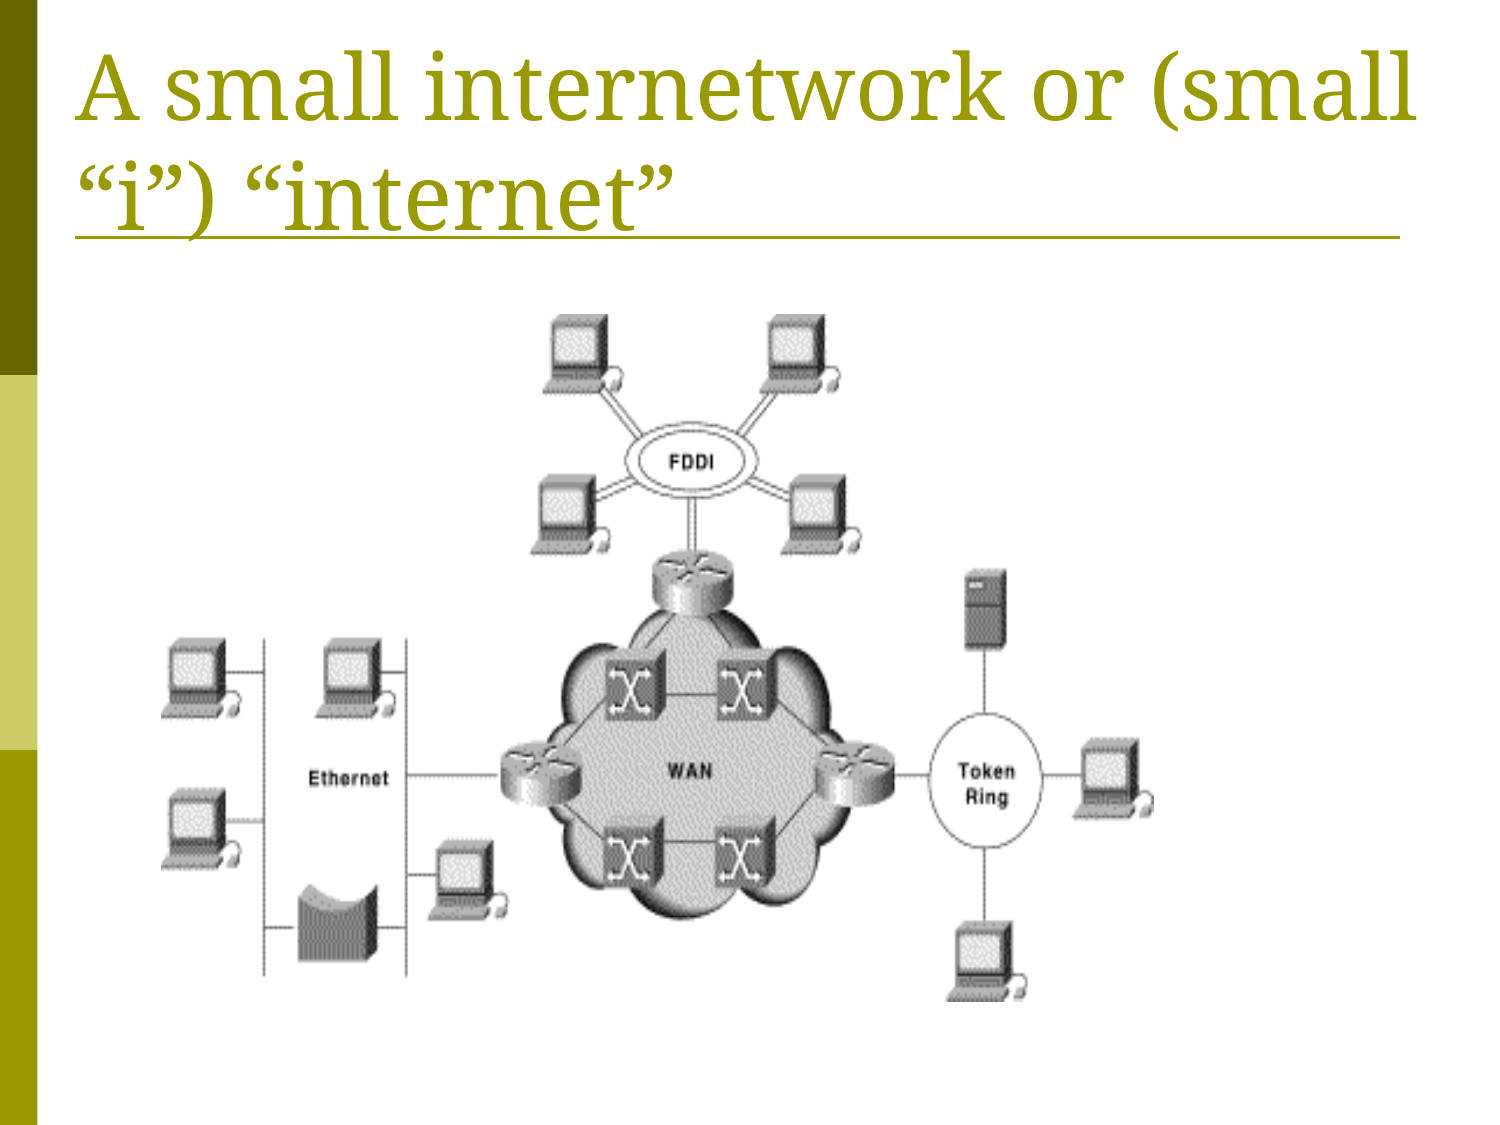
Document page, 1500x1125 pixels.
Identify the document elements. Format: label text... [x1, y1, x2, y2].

title A small internetwork or (small “i”) “internet” [75, 29, 1426, 250]
picture [161, 314, 1154, 1002]
